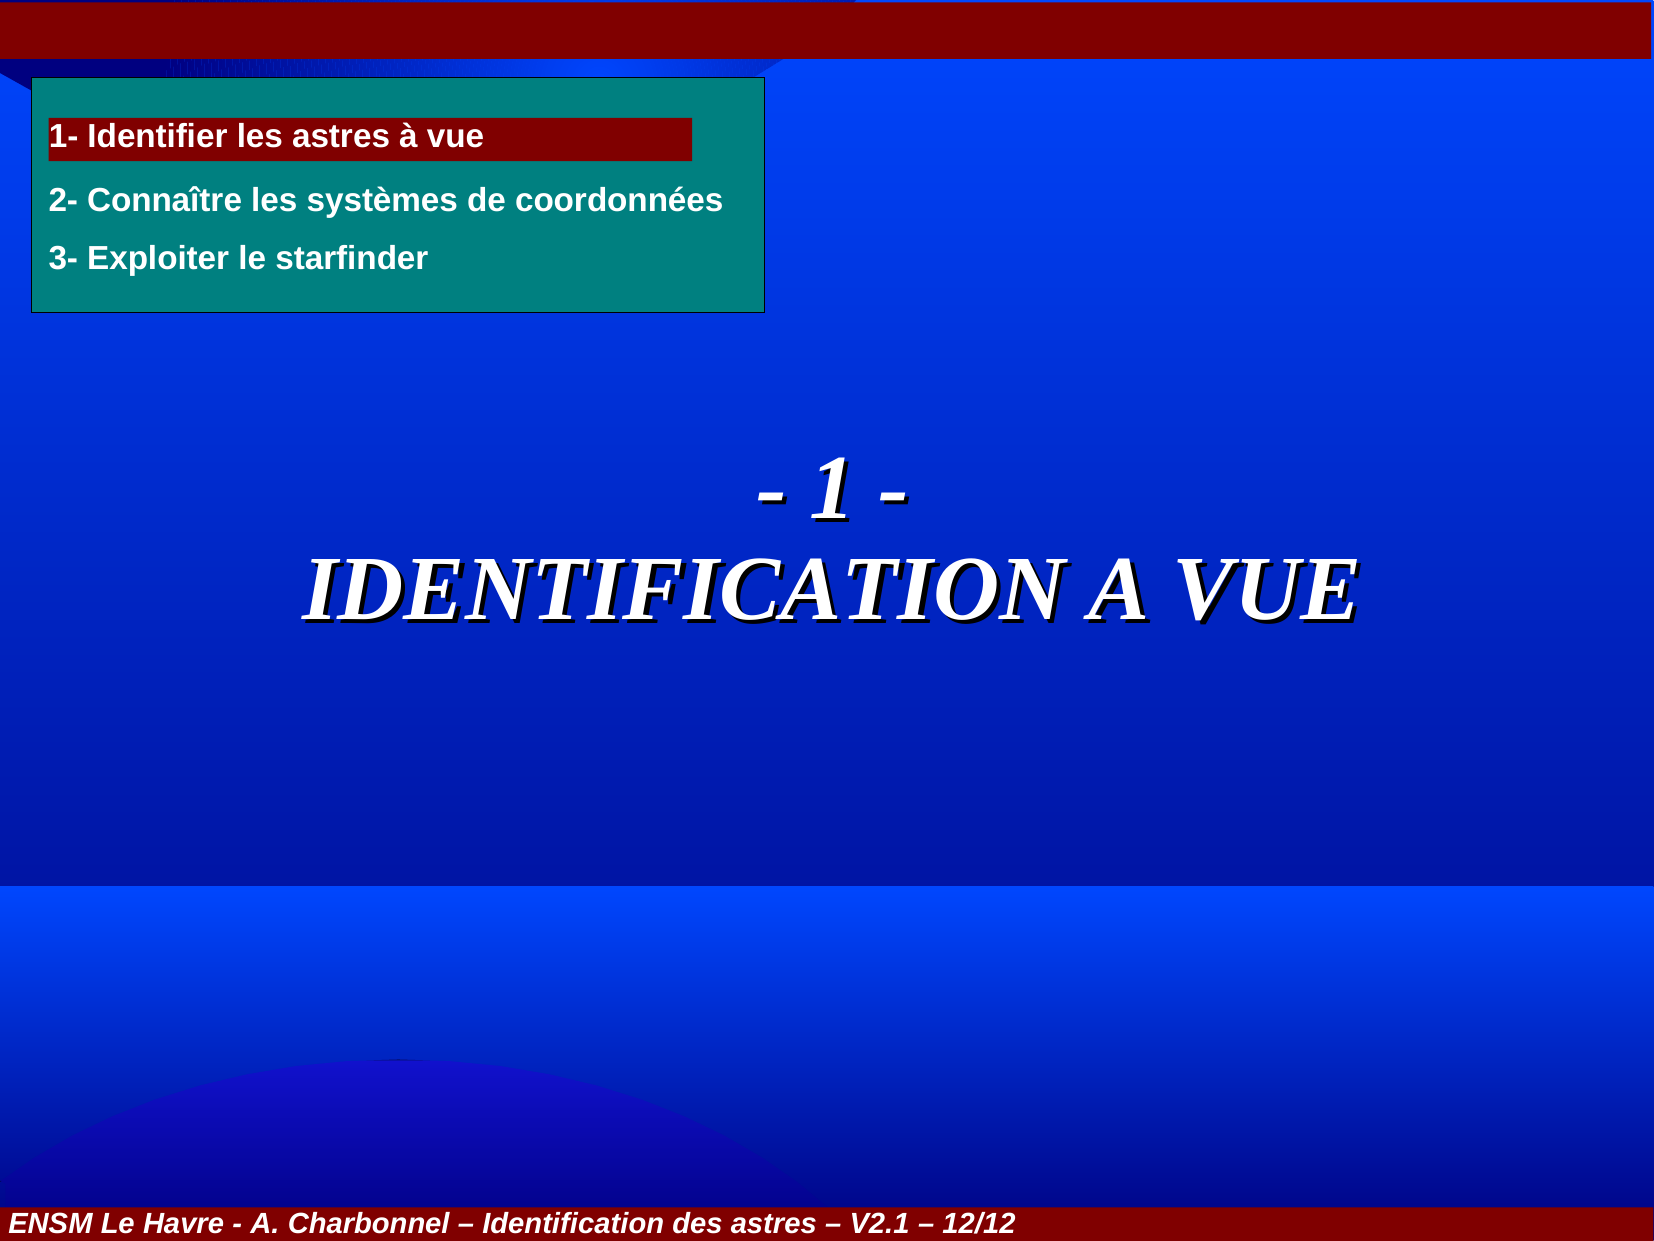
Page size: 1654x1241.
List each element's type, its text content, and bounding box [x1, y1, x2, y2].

text_box 2- Connaître les systèmes de coordonnées [48, 181, 762, 221]
text_box 3- Exploiter le starfinder [48, 239, 472, 279]
text_box [0, 2, 1652, 59]
title - 1 - IDENTIFICATION A VUE [88, 436, 1577, 640]
text_box [31, 77, 765, 313]
text_box ENSM Le Havre - A. Charbonnel – Identification des astres – V2.1 – 12/12 [0, 1207, 1654, 1241]
text_box 1- Identifier les astres à vue [48, 117, 693, 162]
